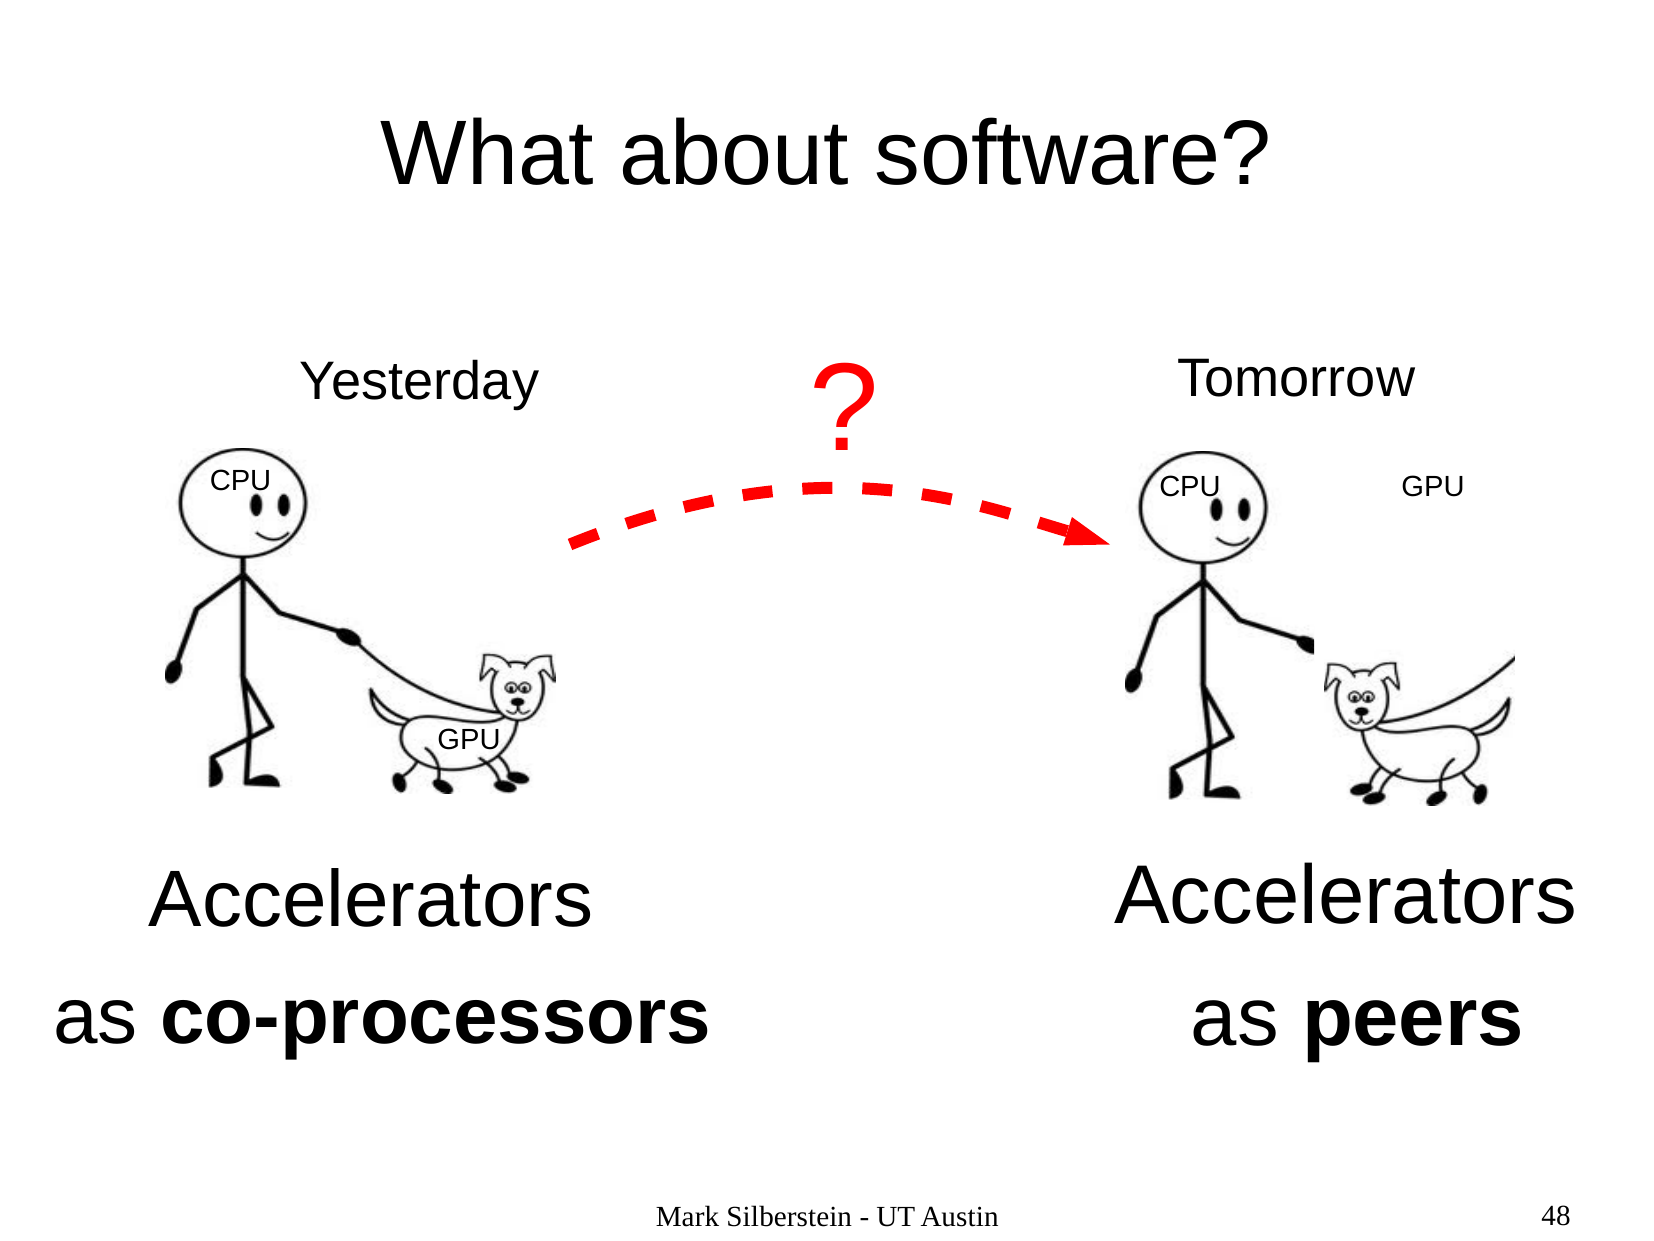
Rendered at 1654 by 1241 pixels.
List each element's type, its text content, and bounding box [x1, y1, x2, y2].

text_box ? [795, 330, 895, 485]
picture [165, 448, 556, 794]
text_box Accelerators as peers [1020, 848, 1654, 1134]
text_box CPU [195, 456, 287, 505]
text_box GPU [422, 715, 516, 763]
text_box CPU [1144, 462, 1237, 511]
text_box Tomorrow [1162, 339, 1431, 416]
picture [1125, 430, 1516, 806]
title What about software? [82, 49, 1571, 257]
text_box Accelerators as co-processors [45, 853, 721, 1139]
text_box GPU [1386, 462, 1480, 511]
text_box Yesterday [285, 343, 555, 419]
